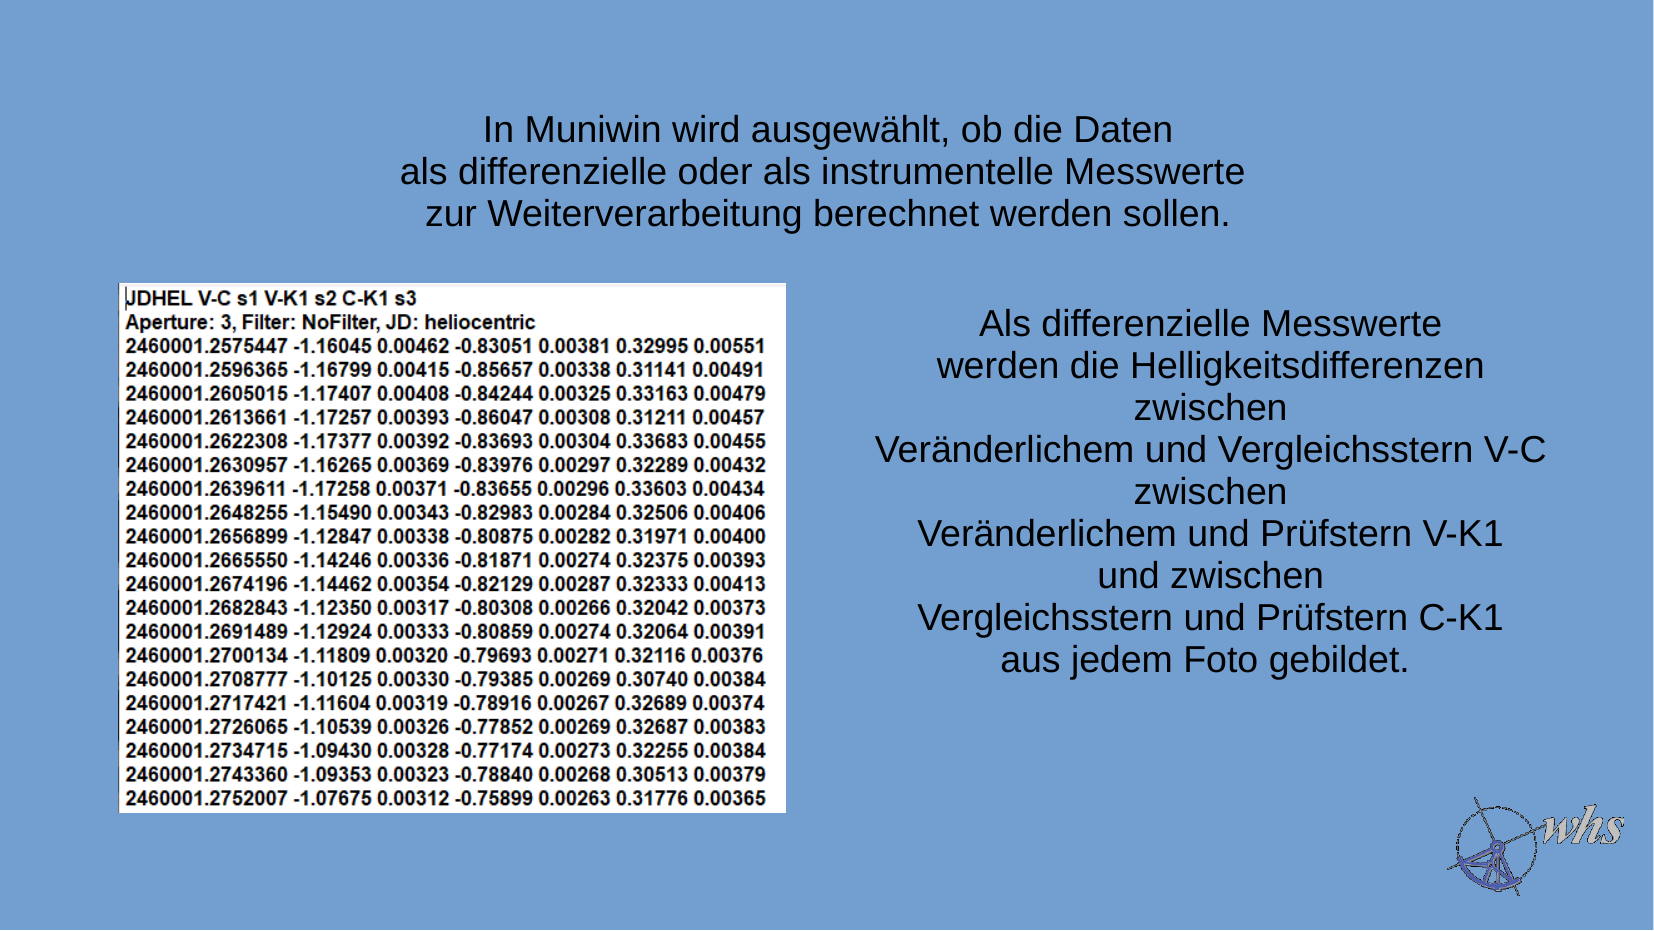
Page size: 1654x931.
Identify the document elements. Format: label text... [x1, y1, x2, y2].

picture [1446, 797, 1624, 896]
text_box Als differenzielle Messwerte werden die Helligkeitsdifferenzen zwischen Veränderlichem und Vergleichsstern V-C zwischen Veränderlichem und Prüfstern V-K1 und zwischen Vergleichsstern und Prüfstern C-K1 aus jedem Foto gebildet. [856, 295, 1565, 688]
text_box In Muniwin wird ausgewählt, ob die Daten als differenzielle oder als instrumentelle Messwerte zur Weiterverarbeitung berechnet werden sollen. [32, 59, 1625, 326]
picture [118, 283, 786, 813]
